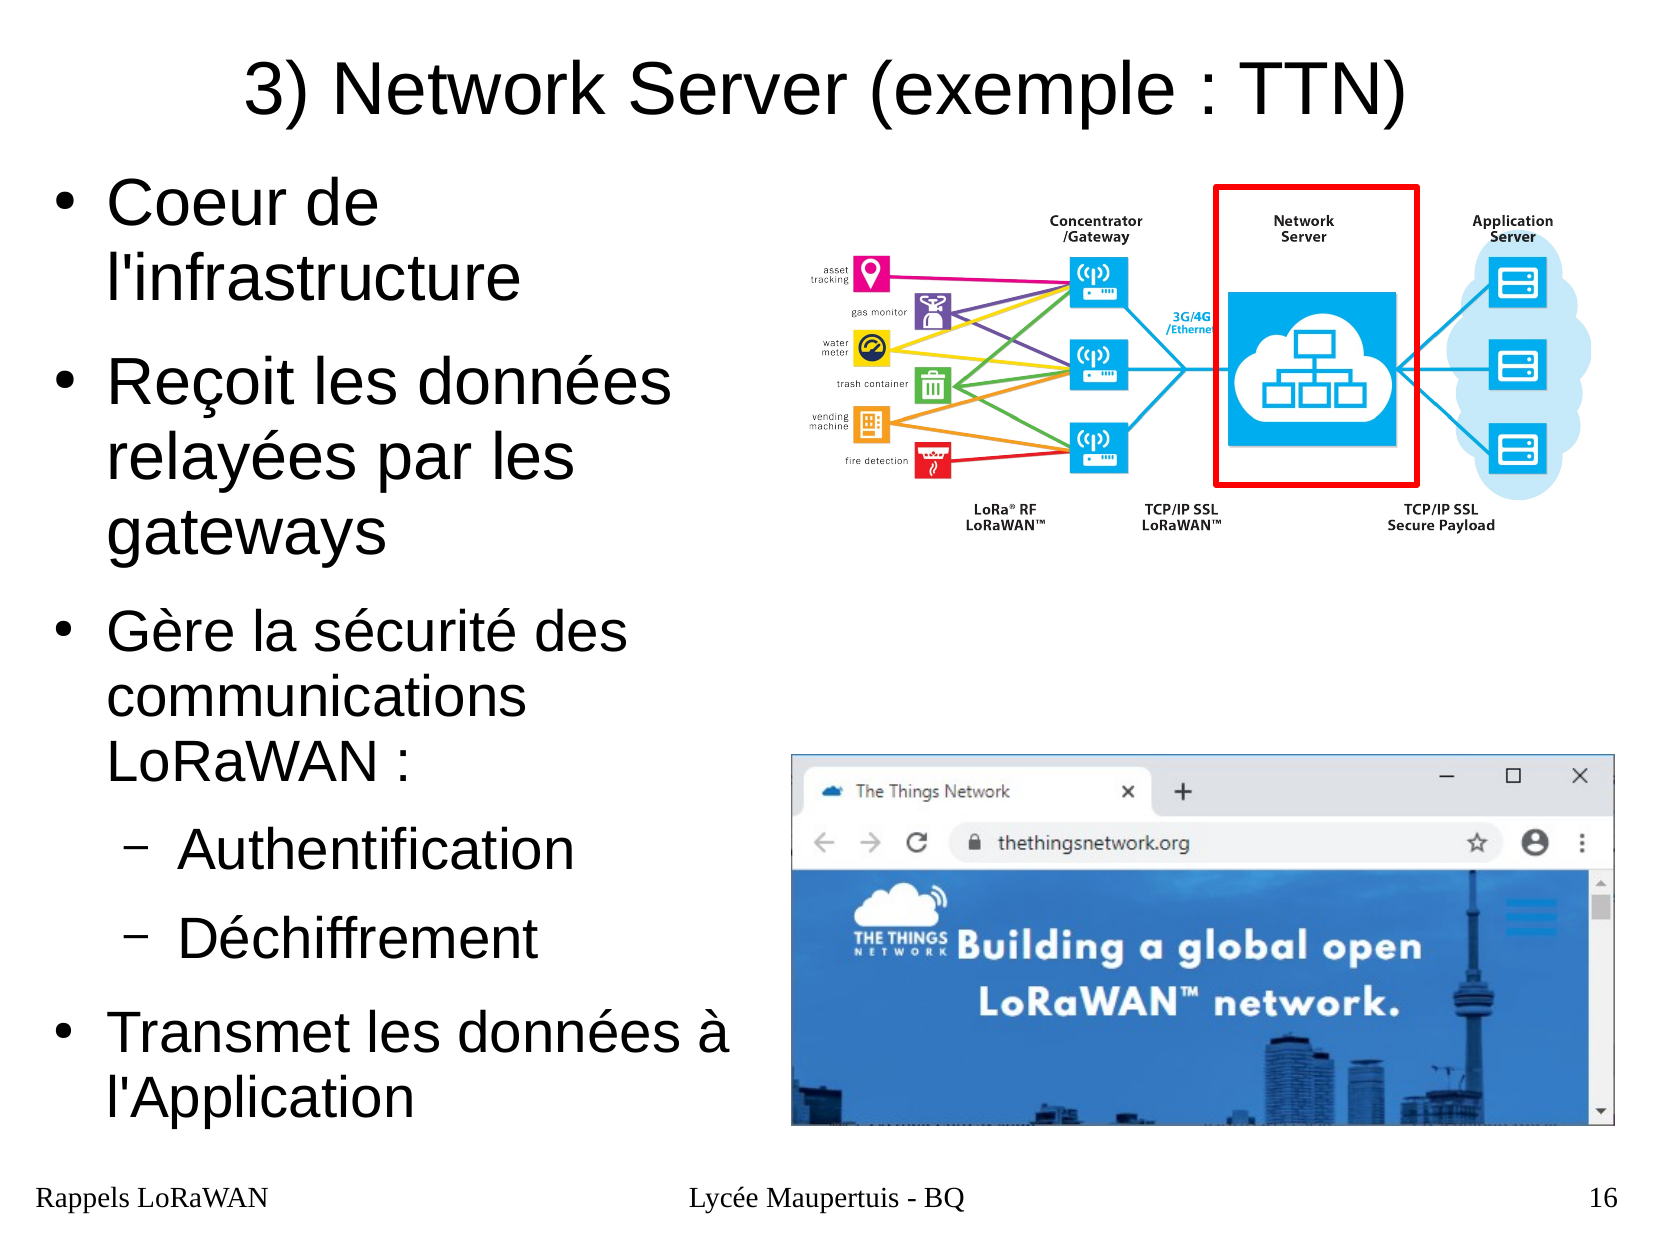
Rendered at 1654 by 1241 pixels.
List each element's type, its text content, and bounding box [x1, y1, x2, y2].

picture [1078, 431, 1083, 447]
list Coeur de l'infrastructure Reçoit les données relayées par les gateways Gère la sécurité des communications LoRaWAN : Authentification Déchiffrement Transmet les données à l'Application [35, 165, 808, 1170]
picture [1078, 347, 1083, 363]
picture [1104, 265, 1109, 281]
picture [1235, 314, 1392, 421]
picture [1498, 268, 1538, 298]
picture [1104, 431, 1109, 447]
picture [1078, 265, 1083, 281]
picture [1404, 371, 1414, 381]
picture [1098, 350, 1102, 360]
picture [1219, 207, 1414, 367]
picture [1084, 371, 1116, 382]
picture [1103, 347, 1109, 363]
picture [1498, 435, 1538, 465]
picture [809, 207, 1592, 546]
picture [1084, 454, 1116, 465]
picture [1404, 358, 1414, 367]
picture [1219, 371, 1414, 482]
title 3) Network Server (exemple : TTN) [35, 35, 1619, 142]
picture [1098, 434, 1102, 444]
picture [1085, 350, 1089, 360]
picture [791, 754, 1615, 1126]
picture [1498, 351, 1538, 381]
picture [1084, 288, 1116, 299]
